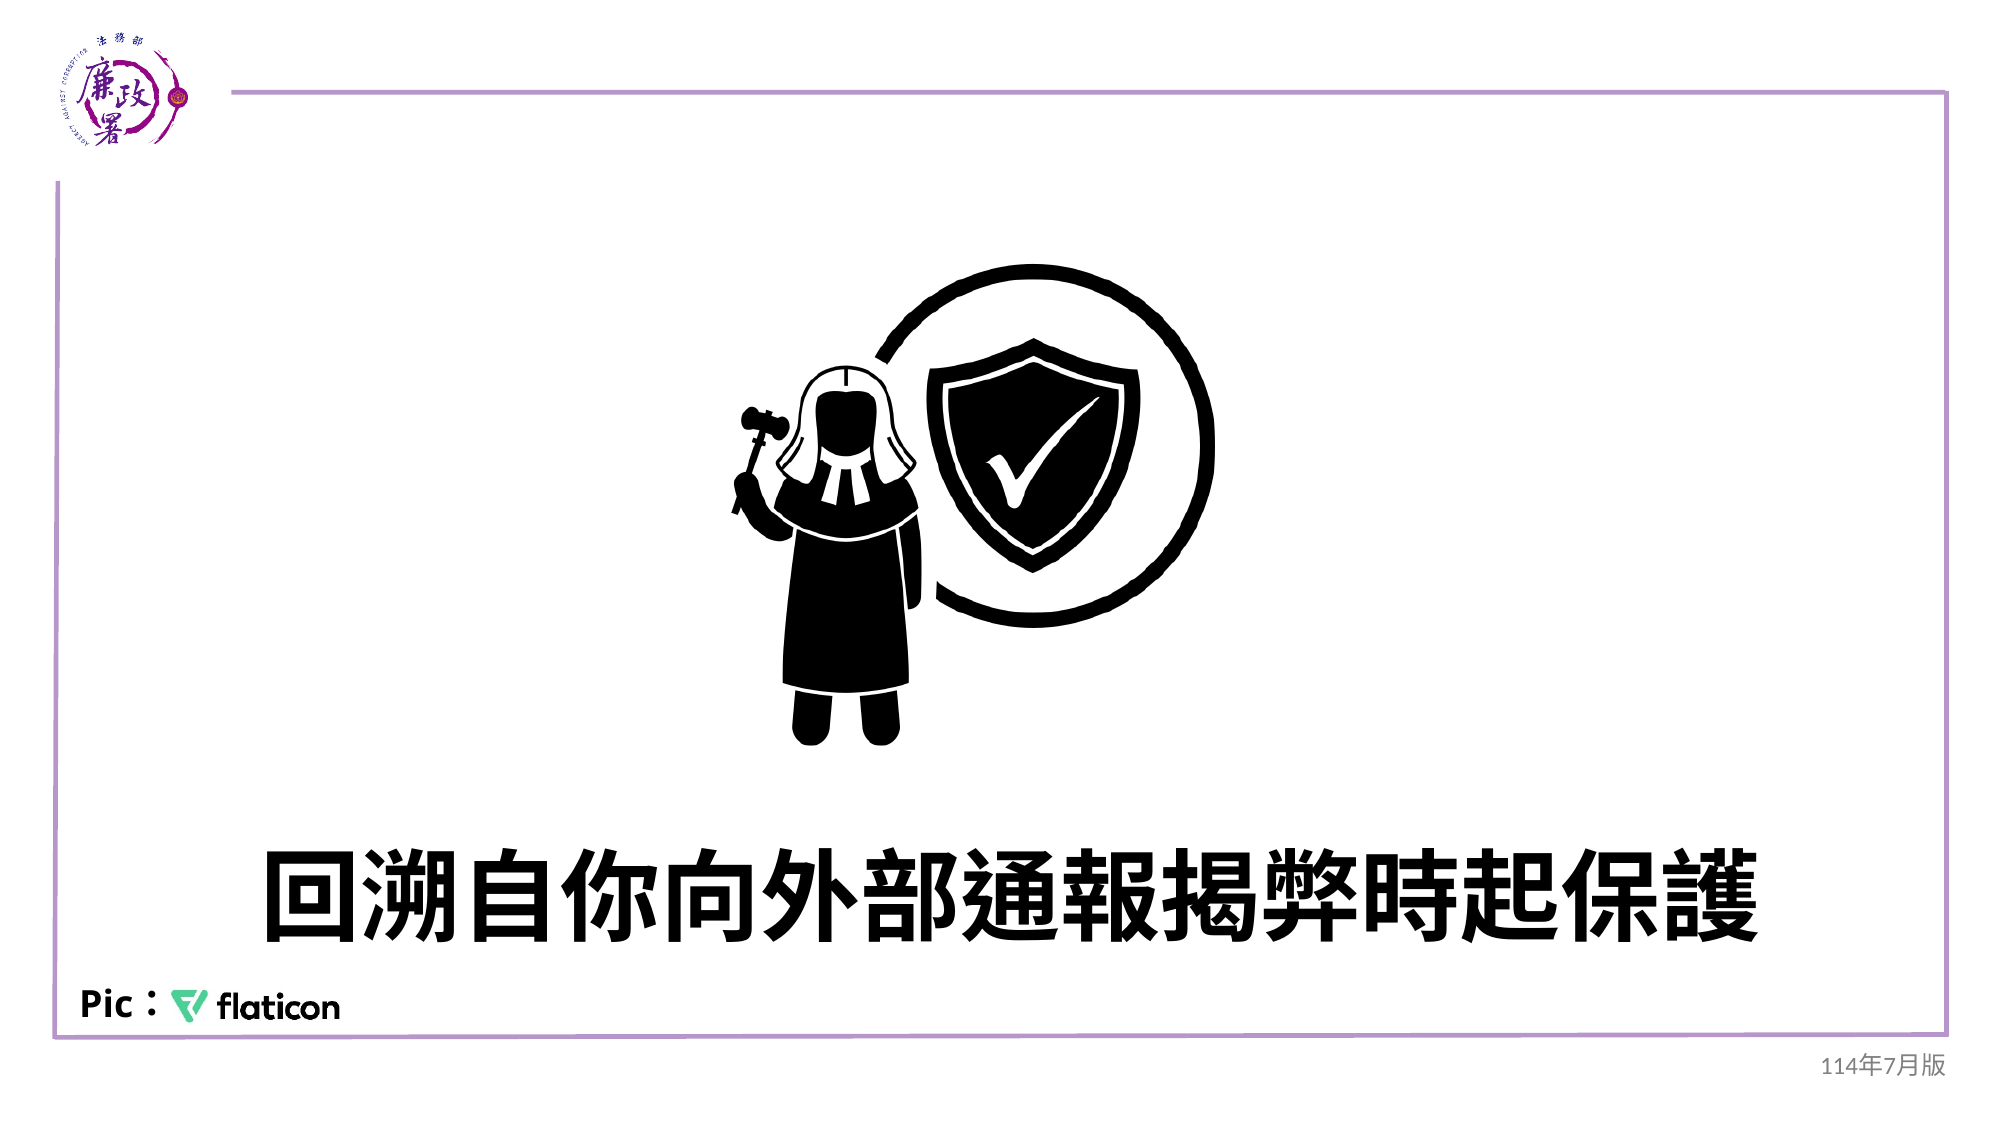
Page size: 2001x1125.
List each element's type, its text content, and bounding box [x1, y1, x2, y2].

picture [168, 986, 343, 1026]
text_box Pic： [64, 972, 186, 1033]
text_box 回溯自你向外部通報揭弊時起保護 [245, 826, 1776, 962]
picture [731, 263, 1215, 746]
picture [60, 32, 188, 146]
